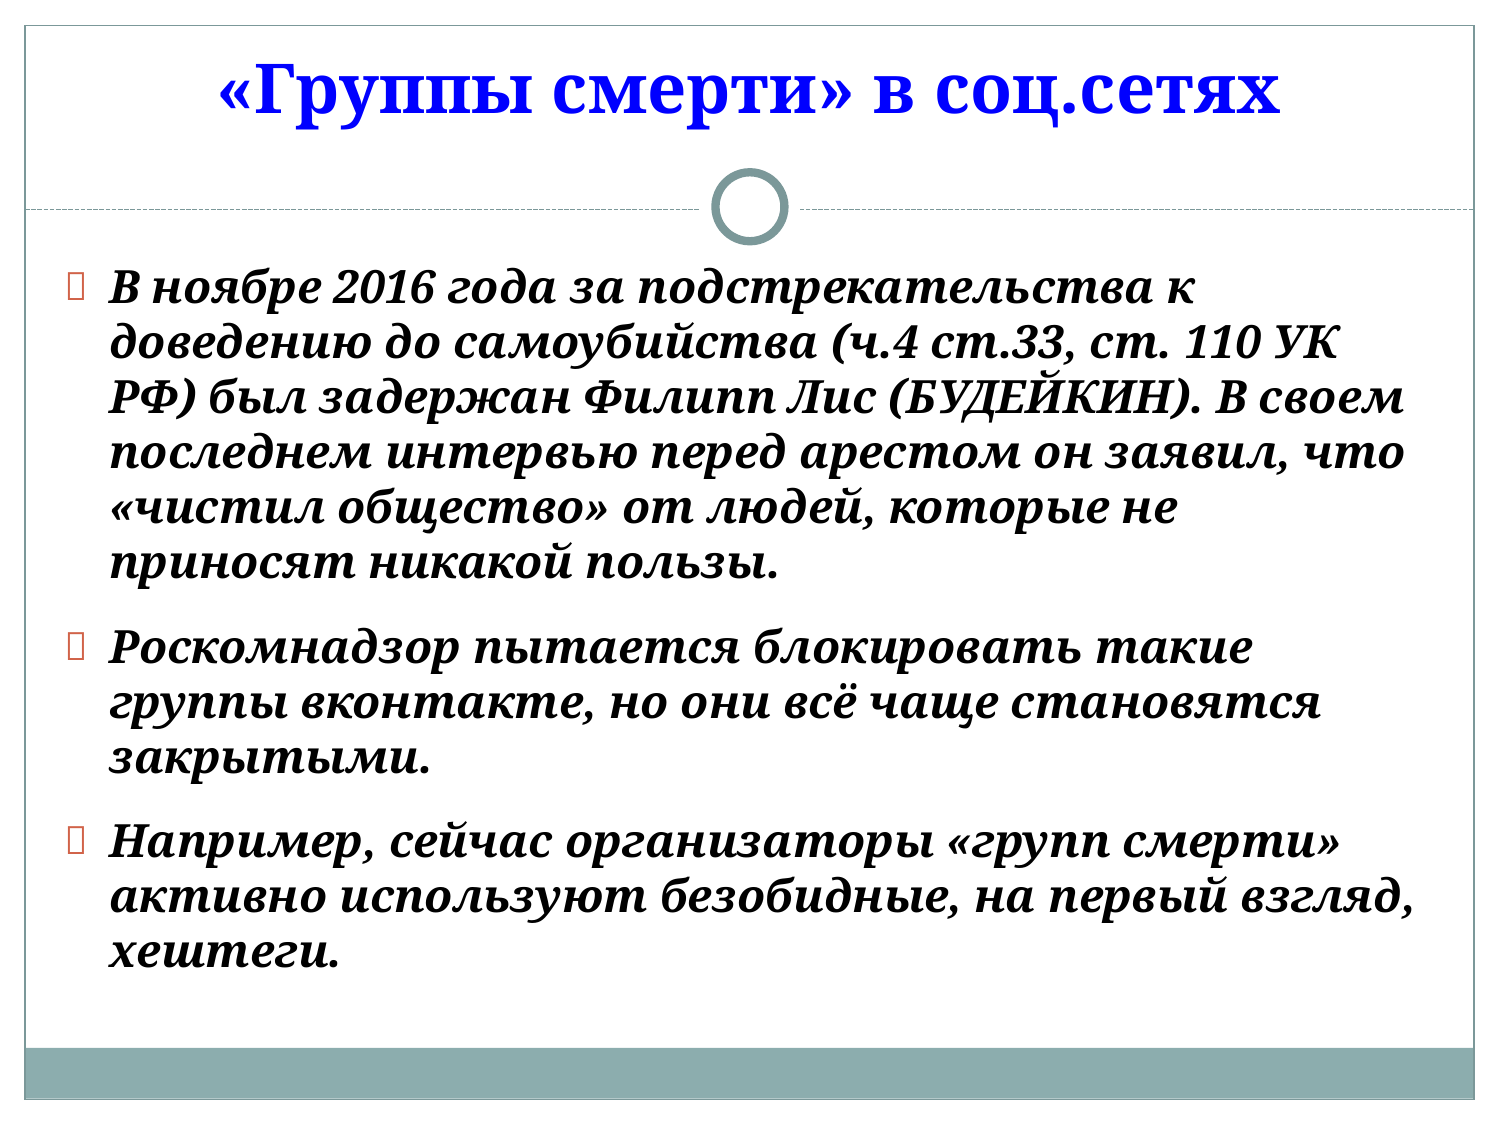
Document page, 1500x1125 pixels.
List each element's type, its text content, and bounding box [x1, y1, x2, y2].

list В ноябре 2016 года за подстрекательства к доведению до самоубийства (ч.4 ст.33, ст. 110 УК РФ) был задержан Филипп Лис (БУДЕЙКИН). В своем последнем интервью перед арестом он заявил, что «чистил общество» от людей, которые не приносят никакой пользы. Роскомнадзор пытается блокировать такие группы вконтакте, но они всё чаще становятся закрытыми. Например, сейчас организаторы «групп смерти» активно используют безобидные, на первый взгляд, хештеги. [49, 250, 1445, 1001]
title «Группы смерти» в соц.сетях [49, 37, 1450, 162]
